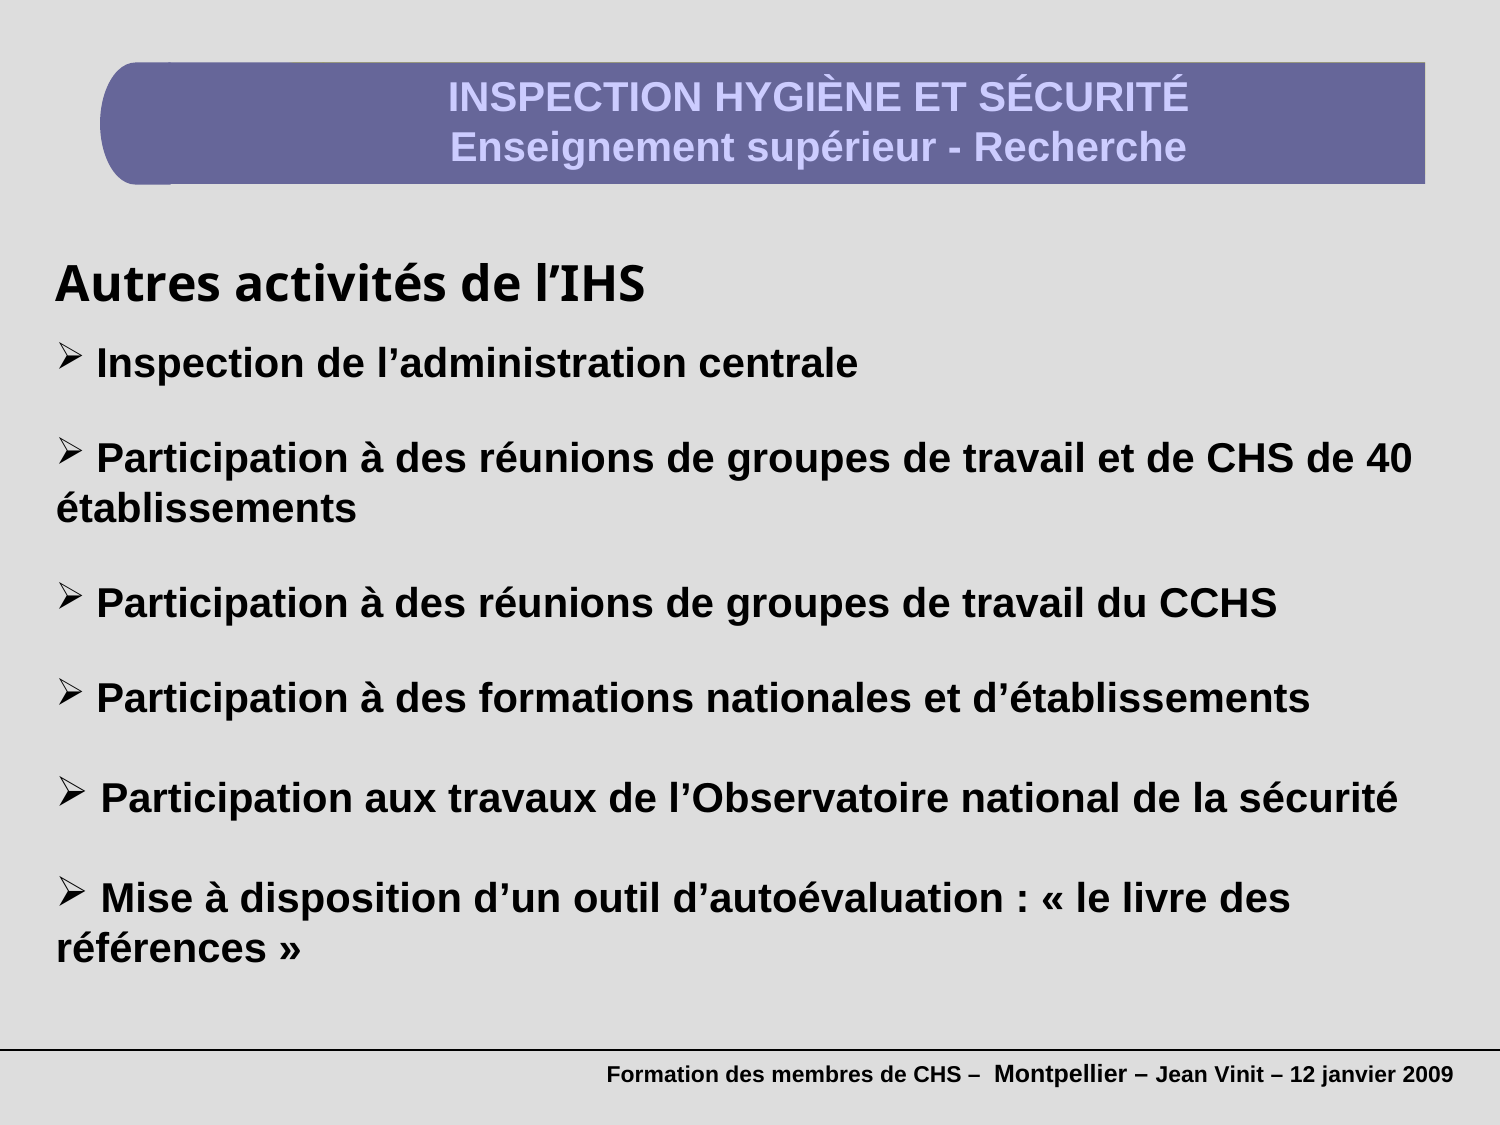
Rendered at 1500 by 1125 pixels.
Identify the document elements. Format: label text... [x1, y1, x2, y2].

text_box Autres activités de l’IHS Inspection de l’administration centrale Participation à des réunions de groupes de travail et de CHS de 40 établissements Participation à des réunions de groupes de travail du CCHS Participation à des formations nationales et d’établissements Participation aux travaux de l’Observatoire national de la sécurité Mise à disposition d’un outil d’autoévaluation : « le livre des références » [41, 243, 1500, 1039]
